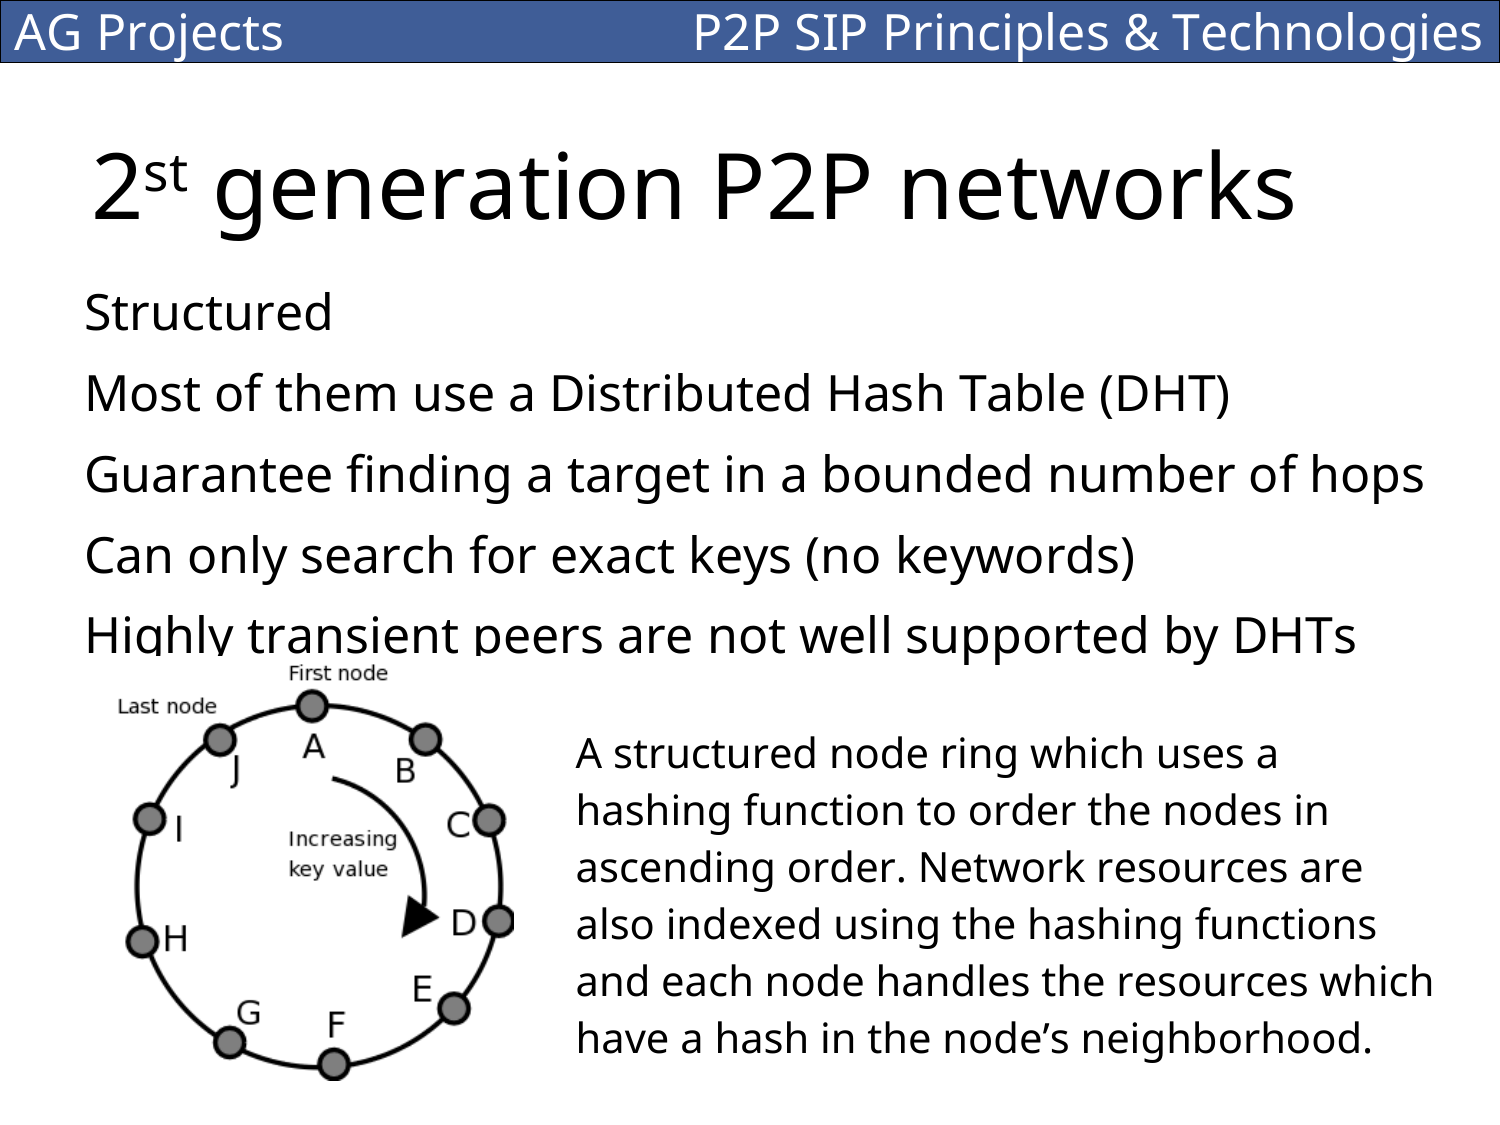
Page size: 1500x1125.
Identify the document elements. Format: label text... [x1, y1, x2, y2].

text_box 2st generation P2P networks [76, 113, 1447, 244]
picture [117, 656, 514, 1081]
text_box A structured node ring which uses a hashing function to order the nodes in ascending order. Network resources are also indexed using the hashing functions and each node handles the resources which have a hash in the node’s neighborhood. [560, 716, 1459, 1074]
text_box Structured Most of them use a Distributed Hash Table (DHT) Guarantee finding a target in a bounded number of hops Can only search for exact keys (no keywords) Highly transient peers are not well supported by DHTs [56, 269, 1442, 677]
